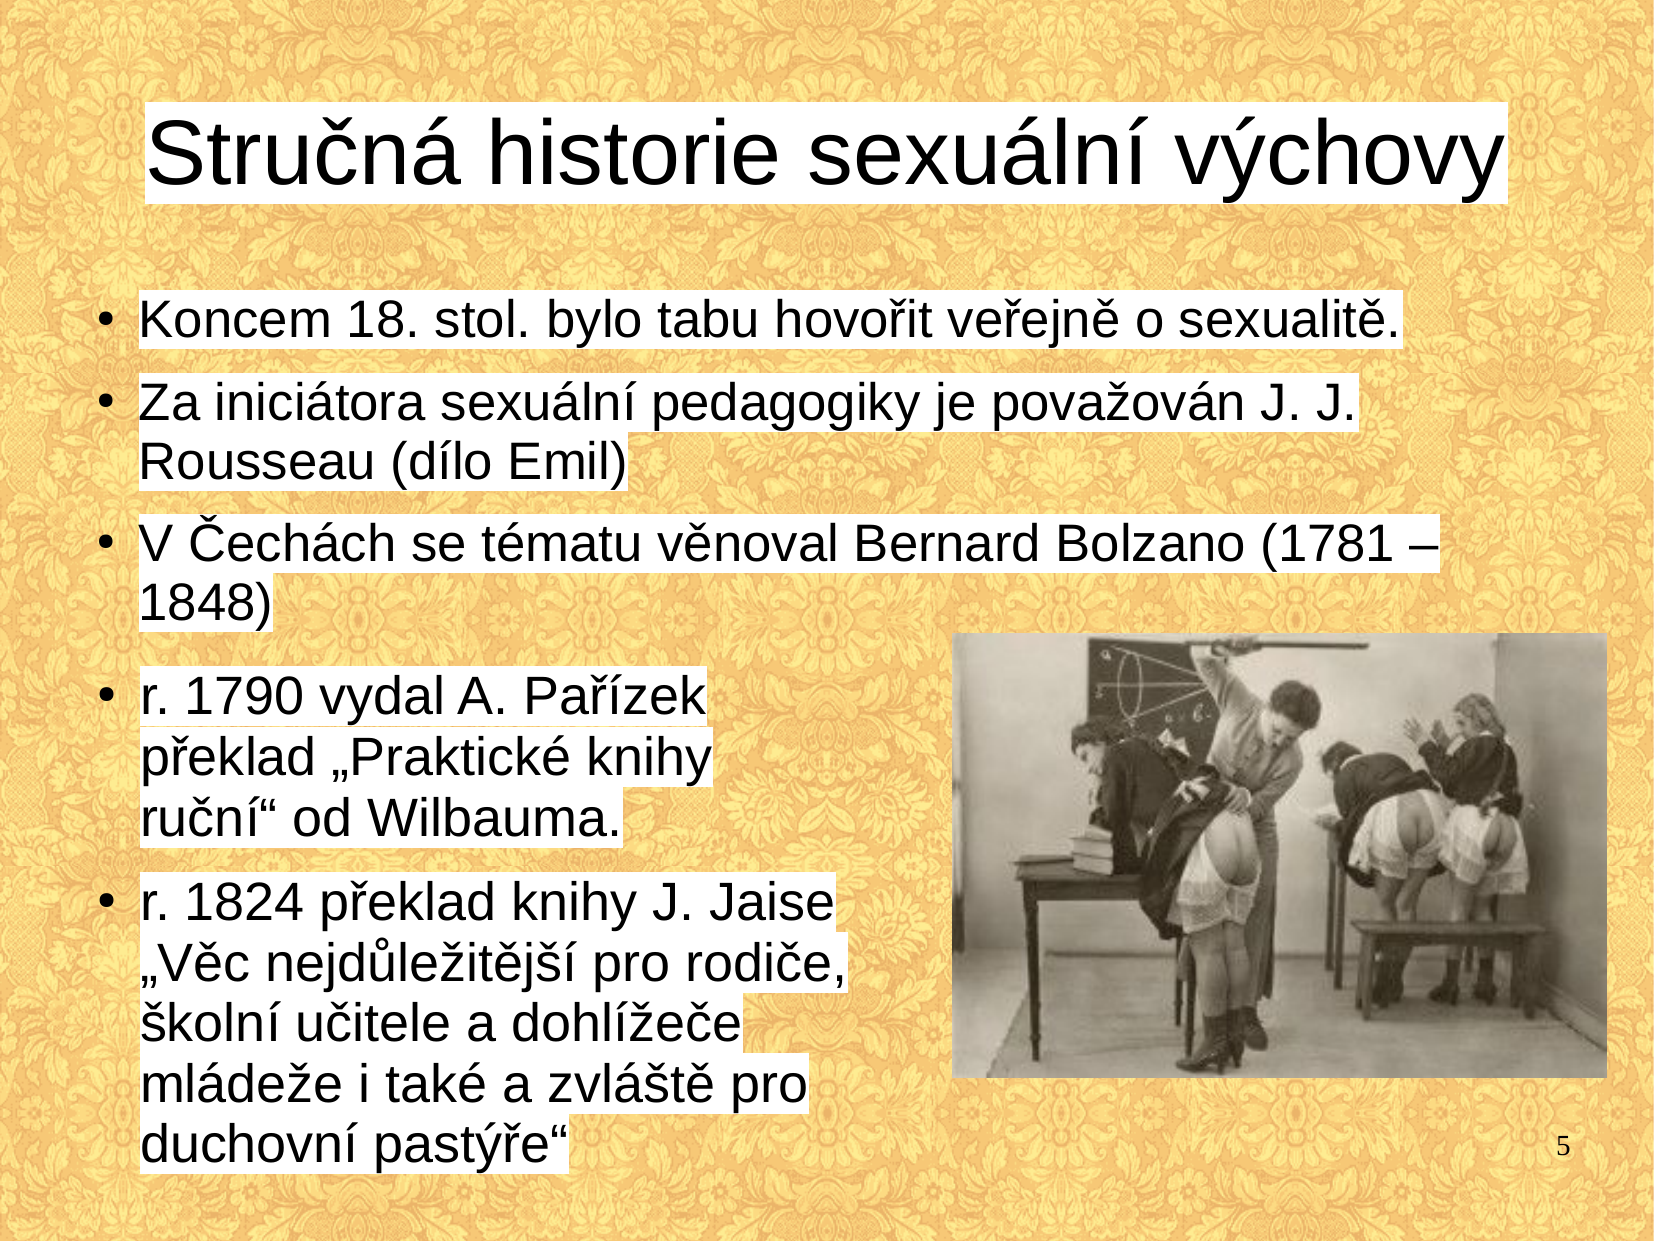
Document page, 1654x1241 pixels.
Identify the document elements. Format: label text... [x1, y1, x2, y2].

title Stručná historie sexuální výchovy [82, 49, 1571, 257]
list r. 1790 vydal A. Pařízek překlad „Praktické knihy ruční“ od Wilbauma. r. 1824 překlad knihy J. Jaise „Věc nejdůležitější pro rodiče, školní učitele a dohlížeče mládeže i také a zvláště pro duchovní pastýře“ [82, 665, 863, 1182]
picture [0, 0, 1654, 1241]
list Koncem 18. stol. bylo tabu hovořit veřejně o sexualitě. Za iniciátora sexuální pedagogiky je považován J. J. Rousseau (dílo Emil) V Čechách se tématu věnoval Bernard Bolzano (1781 – 1848) [82, 290, 1583, 634]
